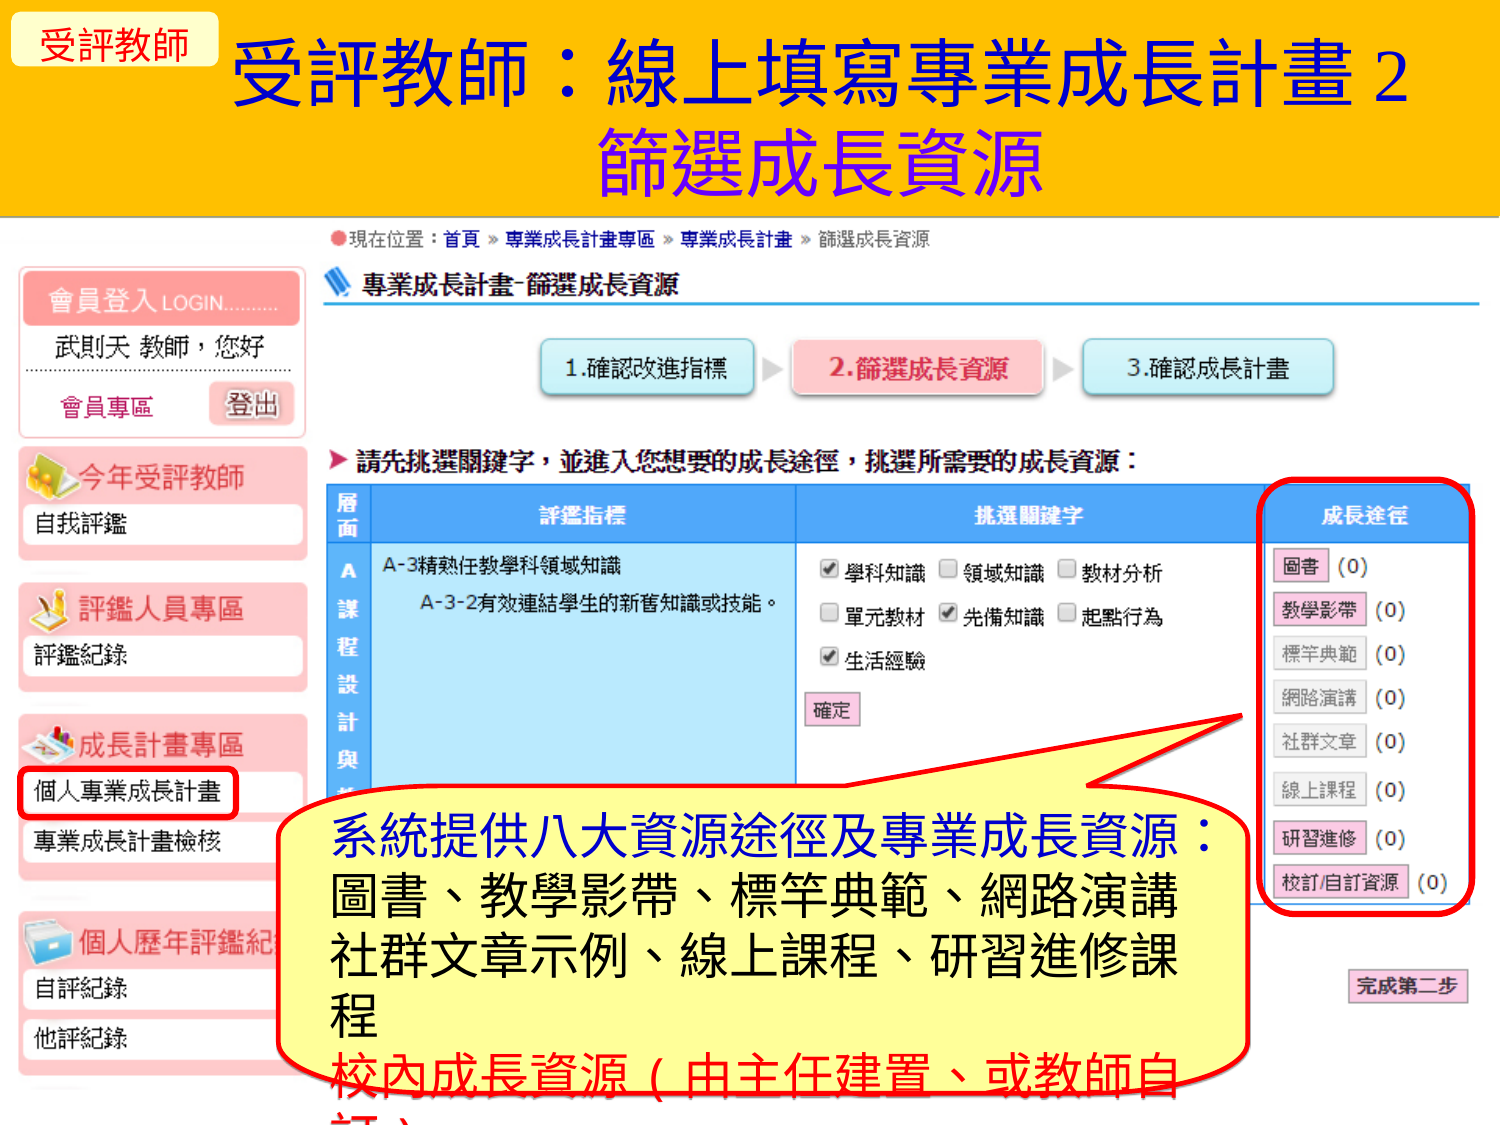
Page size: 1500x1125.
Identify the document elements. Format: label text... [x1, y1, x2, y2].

text_box [0, 0, 1500, 216]
picture [0, 218, 1500, 1125]
text_box 系統提供八大資源途徑及專業成長資源： 圖書、教學影帶、標竿典範、網路演講 社群文章示例、線上課程、研習進修課程 校內成長資源(由主任建置、或教師自訂) [278, 715, 1248, 1094]
text_box 受評教師：線上填寫專業成長計畫2 篩選成長資源 [123, 19, 1500, 216]
text_box 受評教師 [11, 11, 219, 67]
